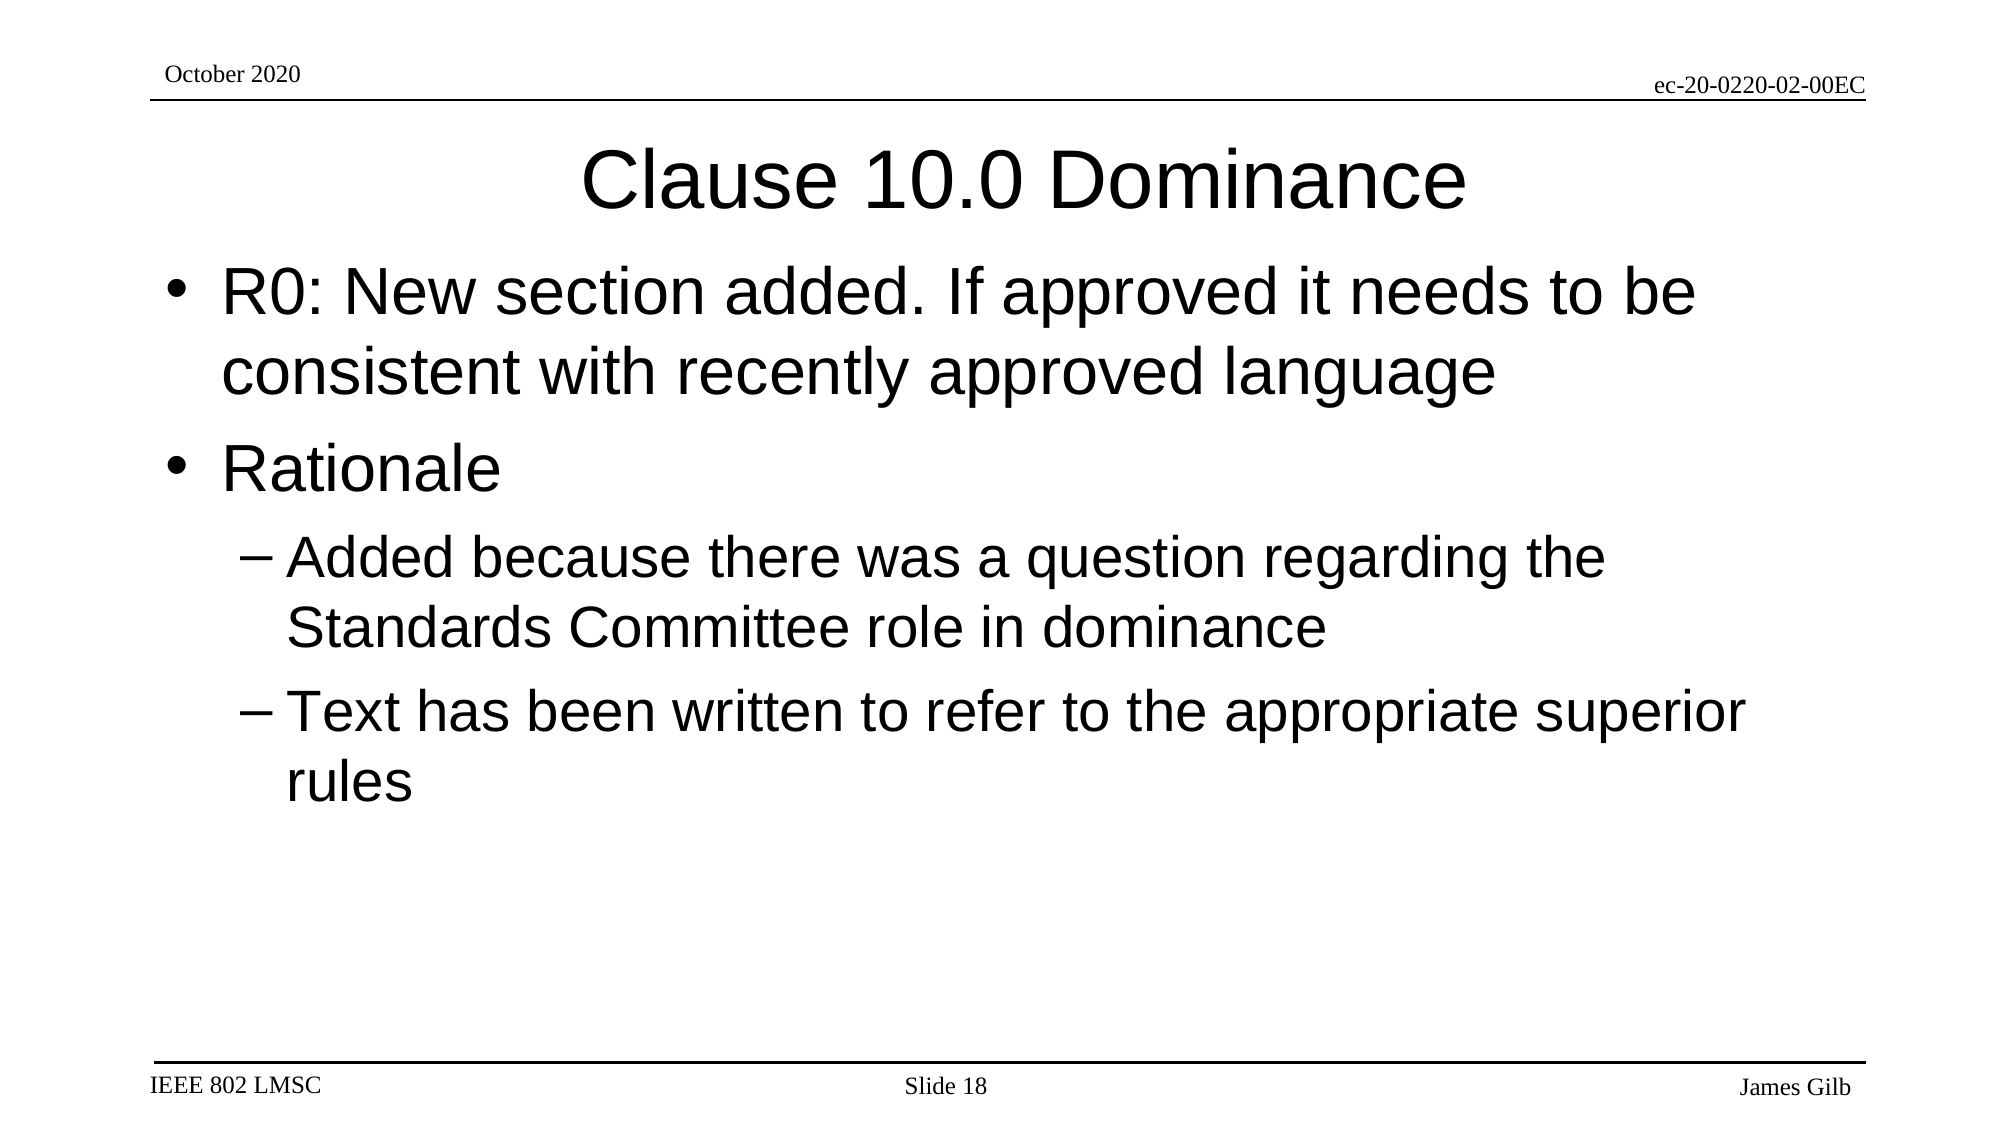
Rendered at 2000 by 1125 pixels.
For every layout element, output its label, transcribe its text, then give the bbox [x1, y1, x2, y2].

title Clause 10.0 Dominance [149, 112, 1900, 238]
list R0: New section added. If approved it needs to be consistent with recently approved language Rationale Added because there was a question regarding the Standards Committee role in dominance Text has been written to refer to the appropriate superior rules [149, 239, 1900, 1051]
